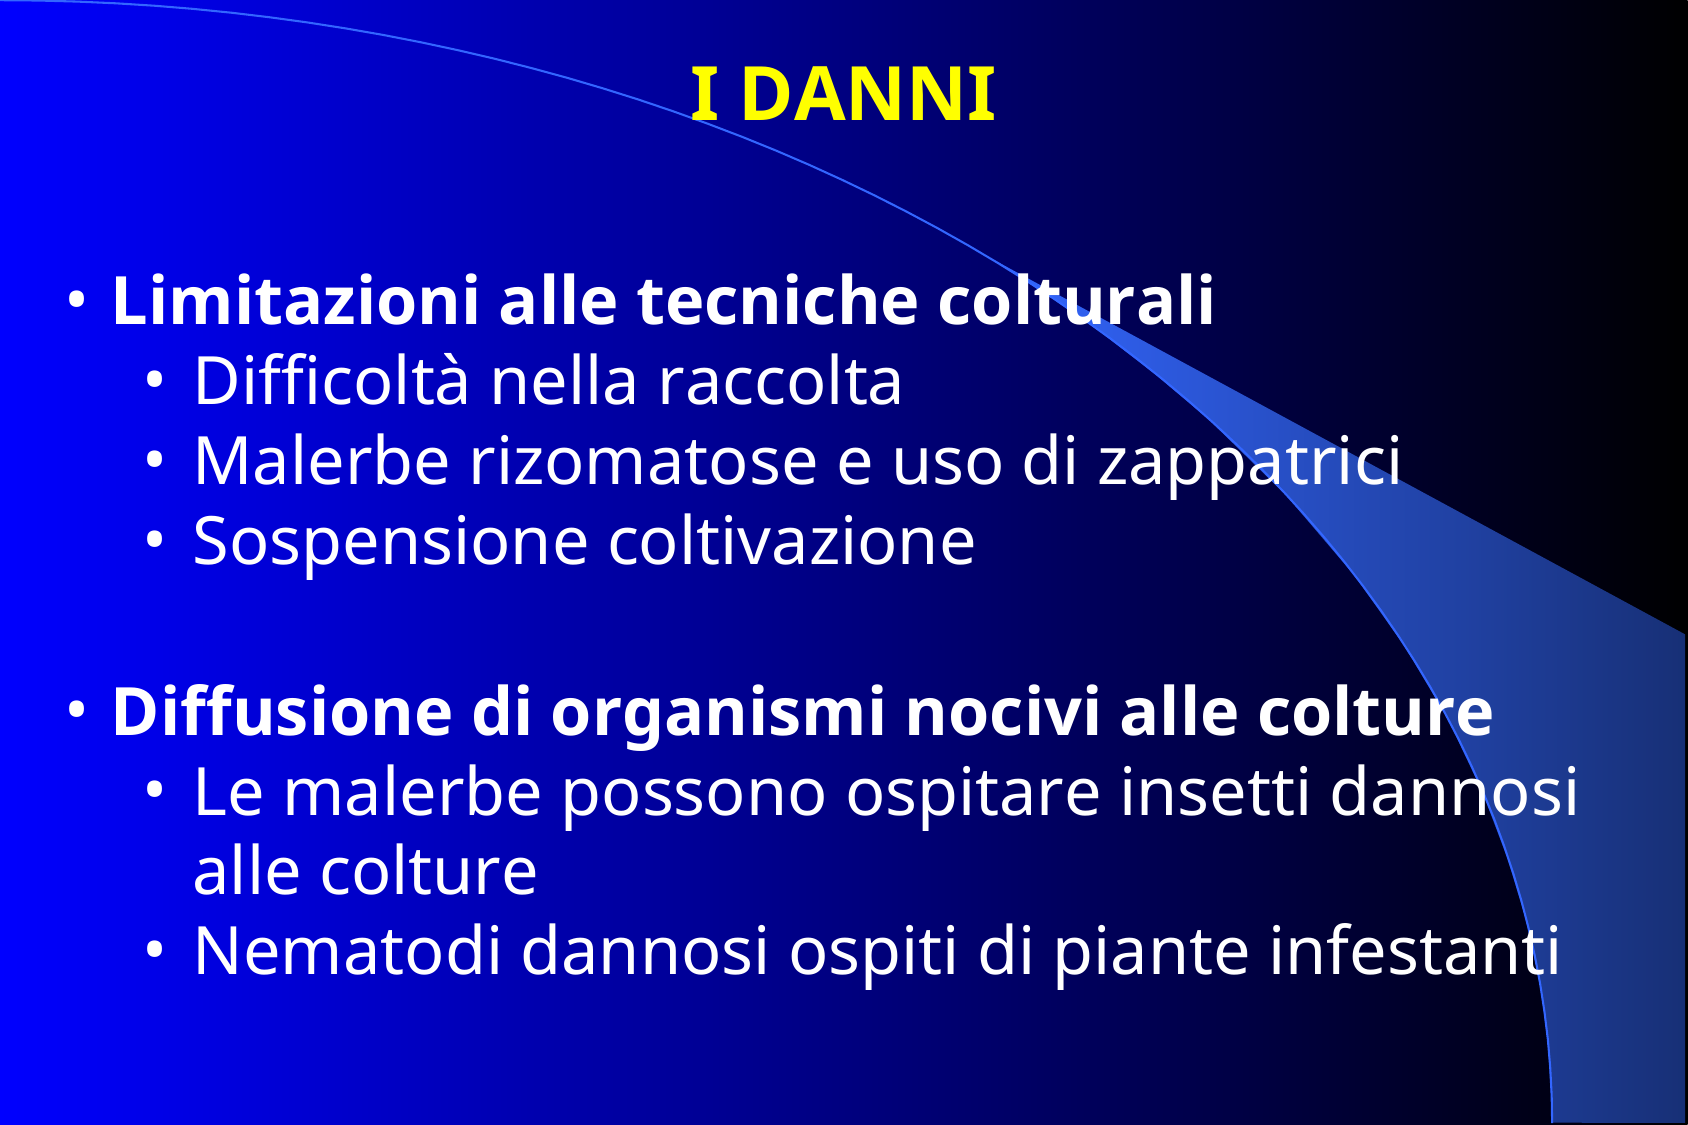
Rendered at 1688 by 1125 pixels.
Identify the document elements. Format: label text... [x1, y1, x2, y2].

text_box I DANNI [118, 37, 1569, 143]
text_box Limitazioni alle tecniche colturali Difficoltà nella raccolta Malerbe rizomatose e uso di zappatrici Sospensione coltivazione Diffusione di organismi nocivi alle colture Le malerbe possono ospitare insetti dannosi alle colture Nematodi dannosi ospiti di piante infestanti [49, 249, 1638, 1076]
